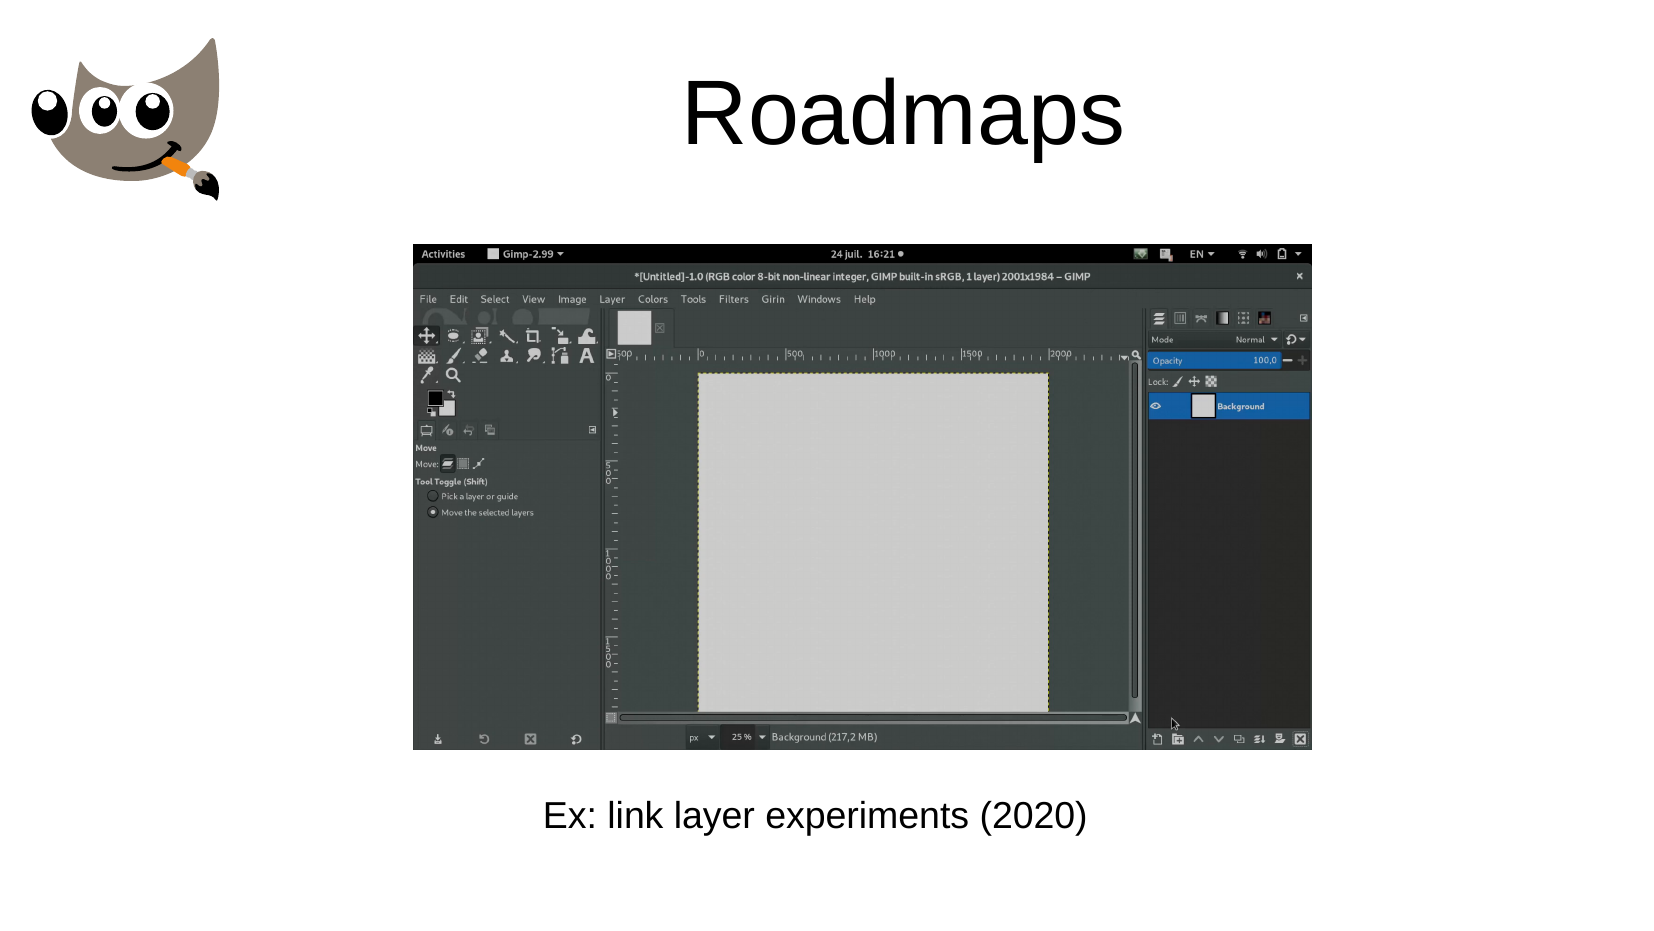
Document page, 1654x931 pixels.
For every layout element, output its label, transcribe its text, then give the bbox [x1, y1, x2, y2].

title Roadmaps [232, 37, 1576, 188]
text_box Ex: link layer experiments (2020) [528, 787, 1654, 845]
text_box [412, 243, 1313, 751]
